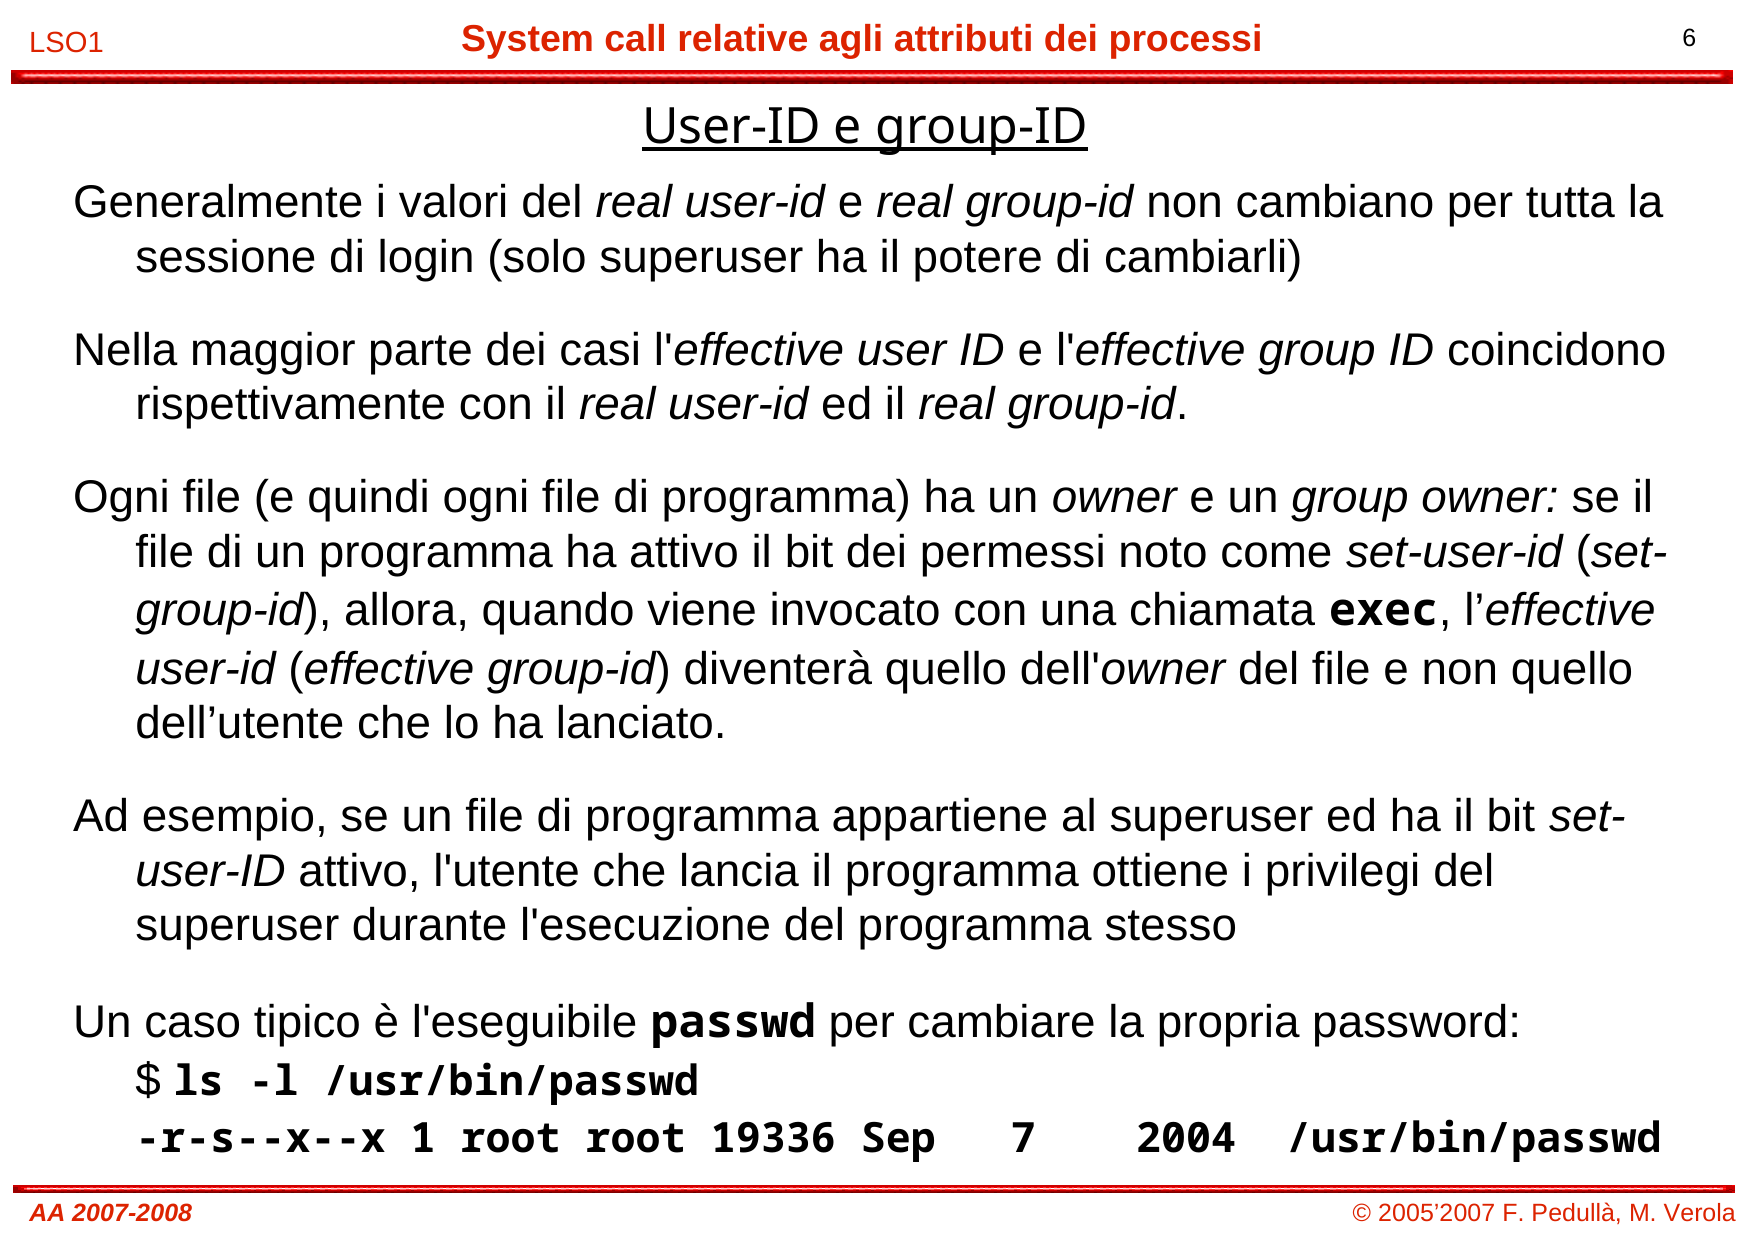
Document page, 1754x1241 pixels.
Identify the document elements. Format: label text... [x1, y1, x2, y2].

picture [11, 70, 1733, 84]
picture [13, 1185, 1735, 1193]
chart [610, 553, 1144, 688]
title User-ID e group-ID [179, 78, 1552, 174]
list Generalmente i valori del real user-id e real group-id non cambiano per tutta la sessione di login (solo superuser ha il potere di cambiarli) Nella maggior parte dei casi l'effective user ID e l'effective group ID coincidono rispettivamente con il real user-id ed il real group-id. Ogni file (e quindi ogni file di programma) ha un owner e un group owner: se il file di un programma ha attivo il bit dei permessi noto come set-user-id (set-group-id), allora, quando viene invocato con una chiamata exec, l’effective user-id (effective group-id) diventerà quello dell'owner del file e non quello dell’utente che lo ha lanciato. Ad esempio, se un file di programma appartiene al superuser ed ha il bit set-user-ID attivo, l'utente che lancia il programma ottiene i privilegi del superuser durante l'esecuzione del programma stesso Un caso tipico è l'eseguibile passwd per cambiare la propria password: $ ls -l /usr/bin/passwd -r-s--x--x 1 root root 19336 Sep 7 2004 /usr/bin/passwd [58, 165, 1696, 1153]
